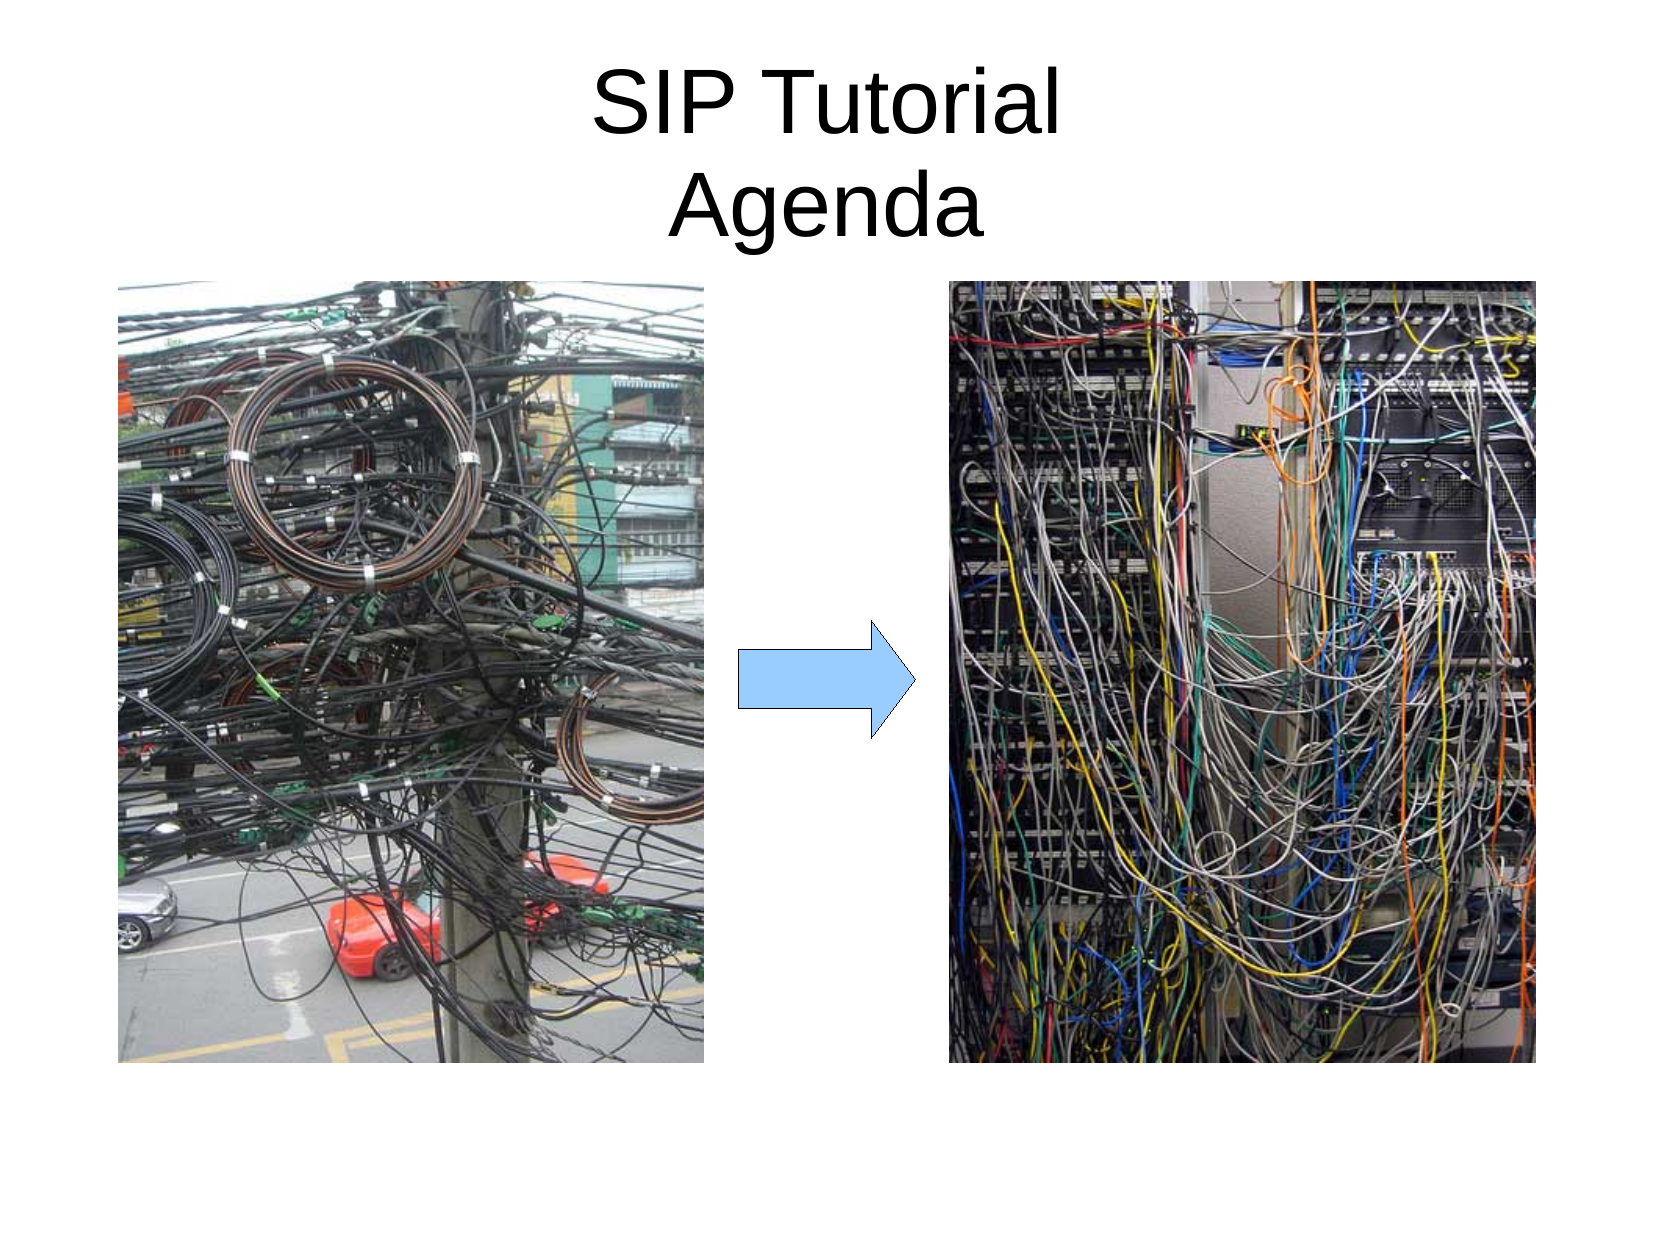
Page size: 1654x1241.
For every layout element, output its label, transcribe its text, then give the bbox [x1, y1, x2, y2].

title SIP Tutorial Agenda [82, 49, 1571, 257]
picture [949, 281, 1536, 1063]
text_box [738, 620, 916, 739]
picture [118, 281, 704, 1063]
